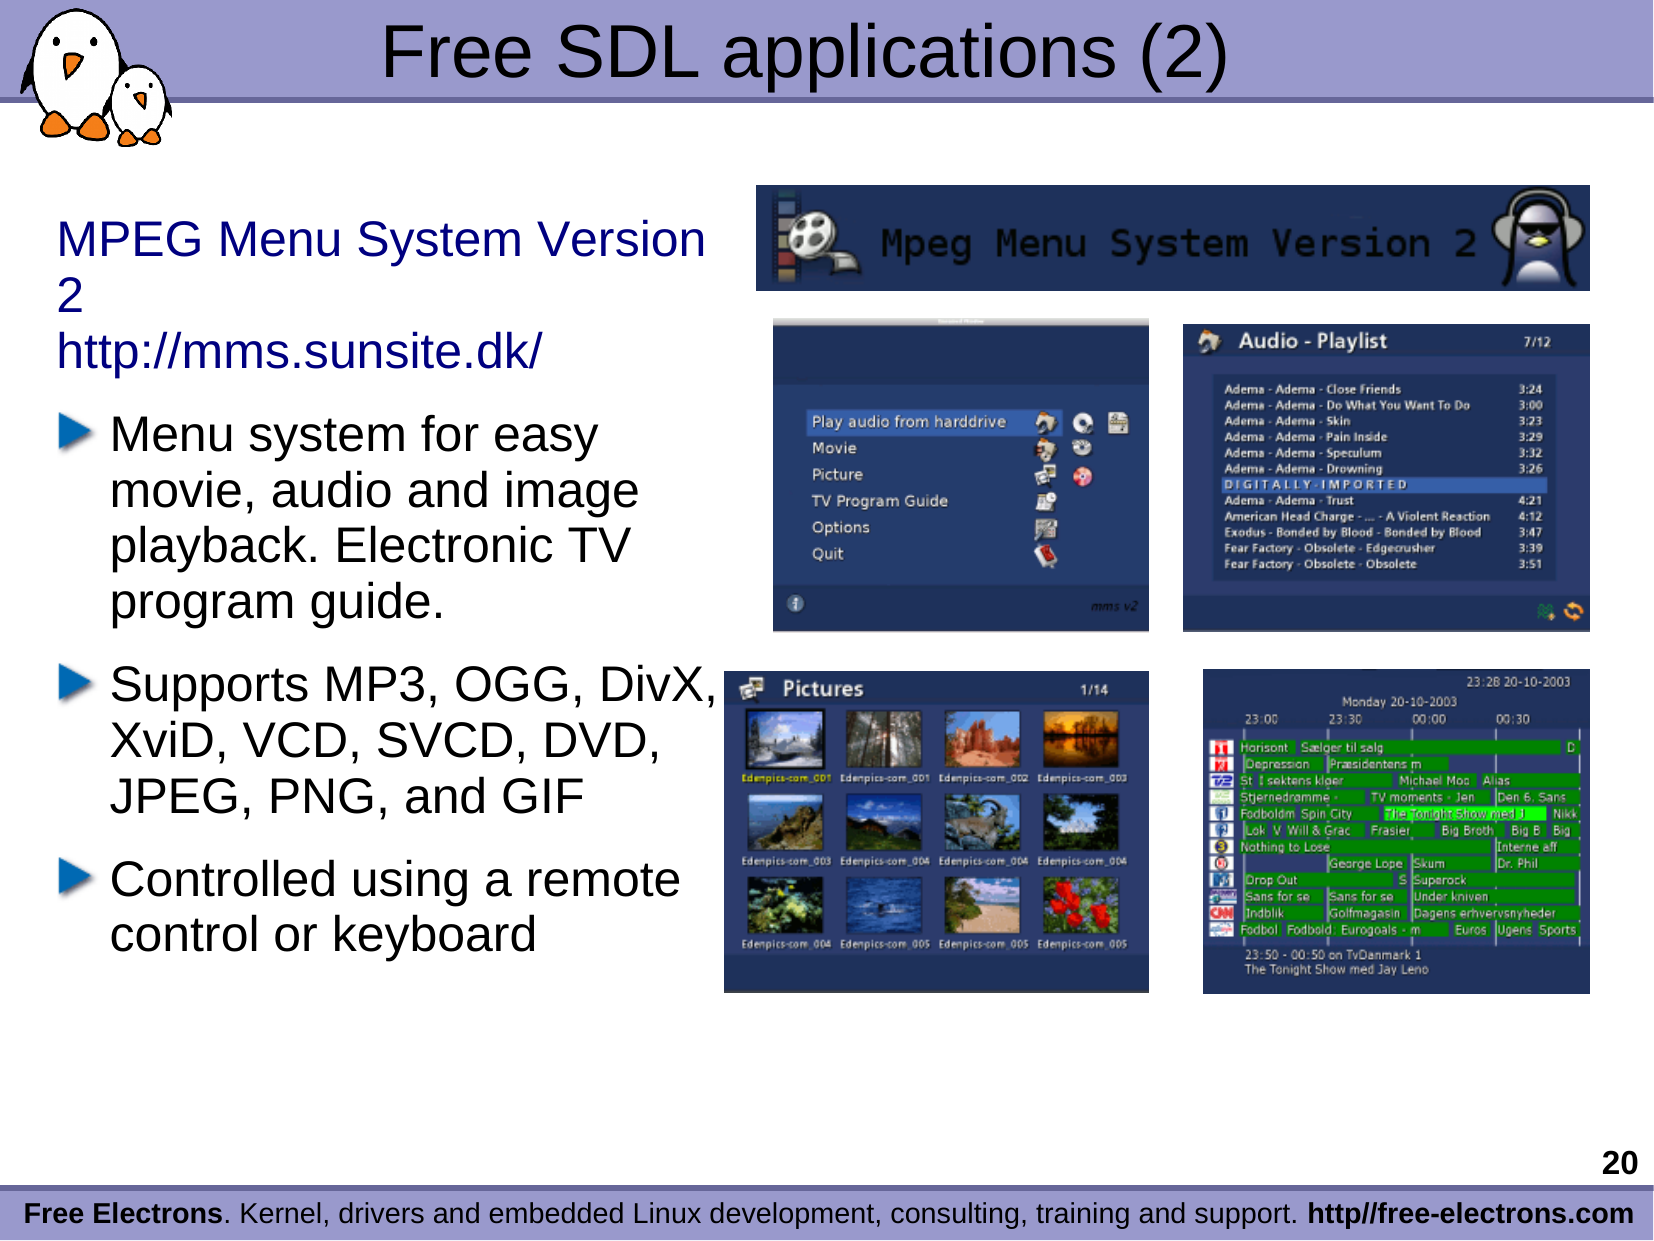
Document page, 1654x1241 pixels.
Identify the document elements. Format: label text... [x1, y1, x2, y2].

picture [1183, 324, 1590, 632]
picture [20, 8, 172, 147]
picture [724, 671, 1149, 993]
picture [773, 318, 1149, 633]
picture [756, 185, 1590, 291]
picture [1203, 669, 1590, 994]
list MPEG Menu System Version 2 http://mms.sunsite.dk/ Menu system for easy movie, audio and image playback. Electronic TV program guide. Supports MP3, OGG, DivX, XviD, VCD, SVCD, DVD, JPEG, PNG, and GIF Controlled using a remote control or keyboard [38, 211, 737, 1127]
title Free SDL applications (2) [60, 0, 1551, 103]
